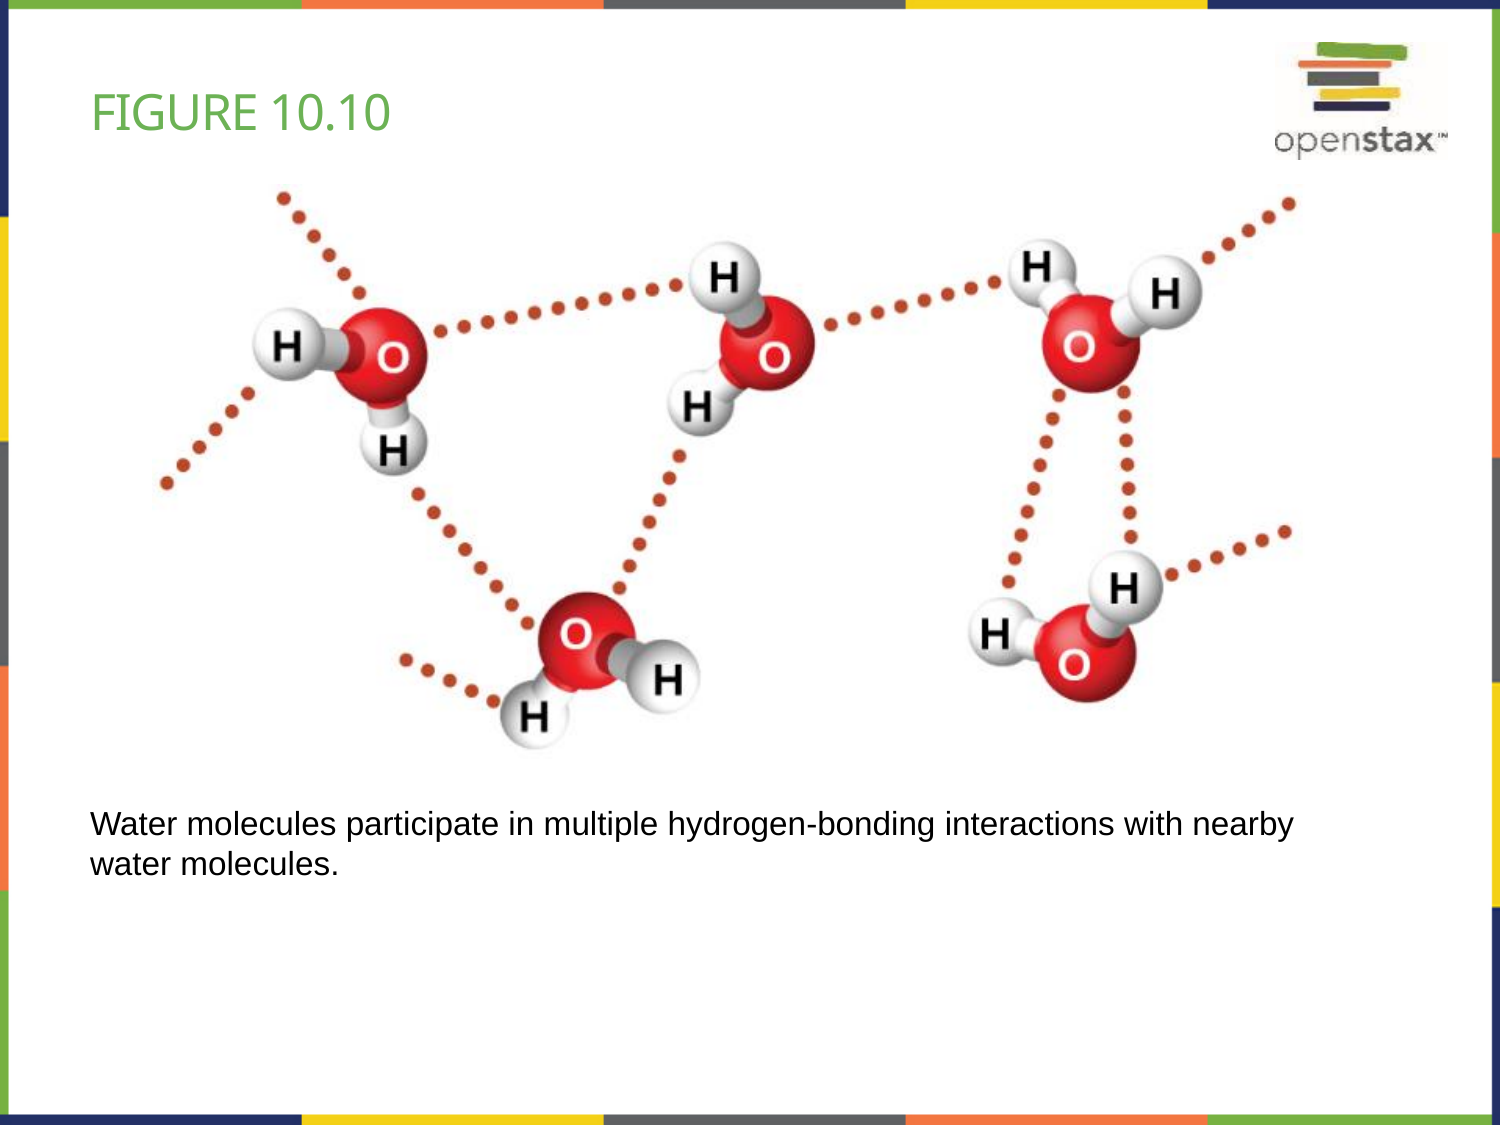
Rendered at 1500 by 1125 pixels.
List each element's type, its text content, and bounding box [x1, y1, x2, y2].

title Figure 10.10 [75, 39, 1398, 148]
list Water molecules participate in multiple hydrogen-bonding interactions with nearby water molecules. [75, 794, 1398, 986]
picture [0, 0, 1500, 1125]
